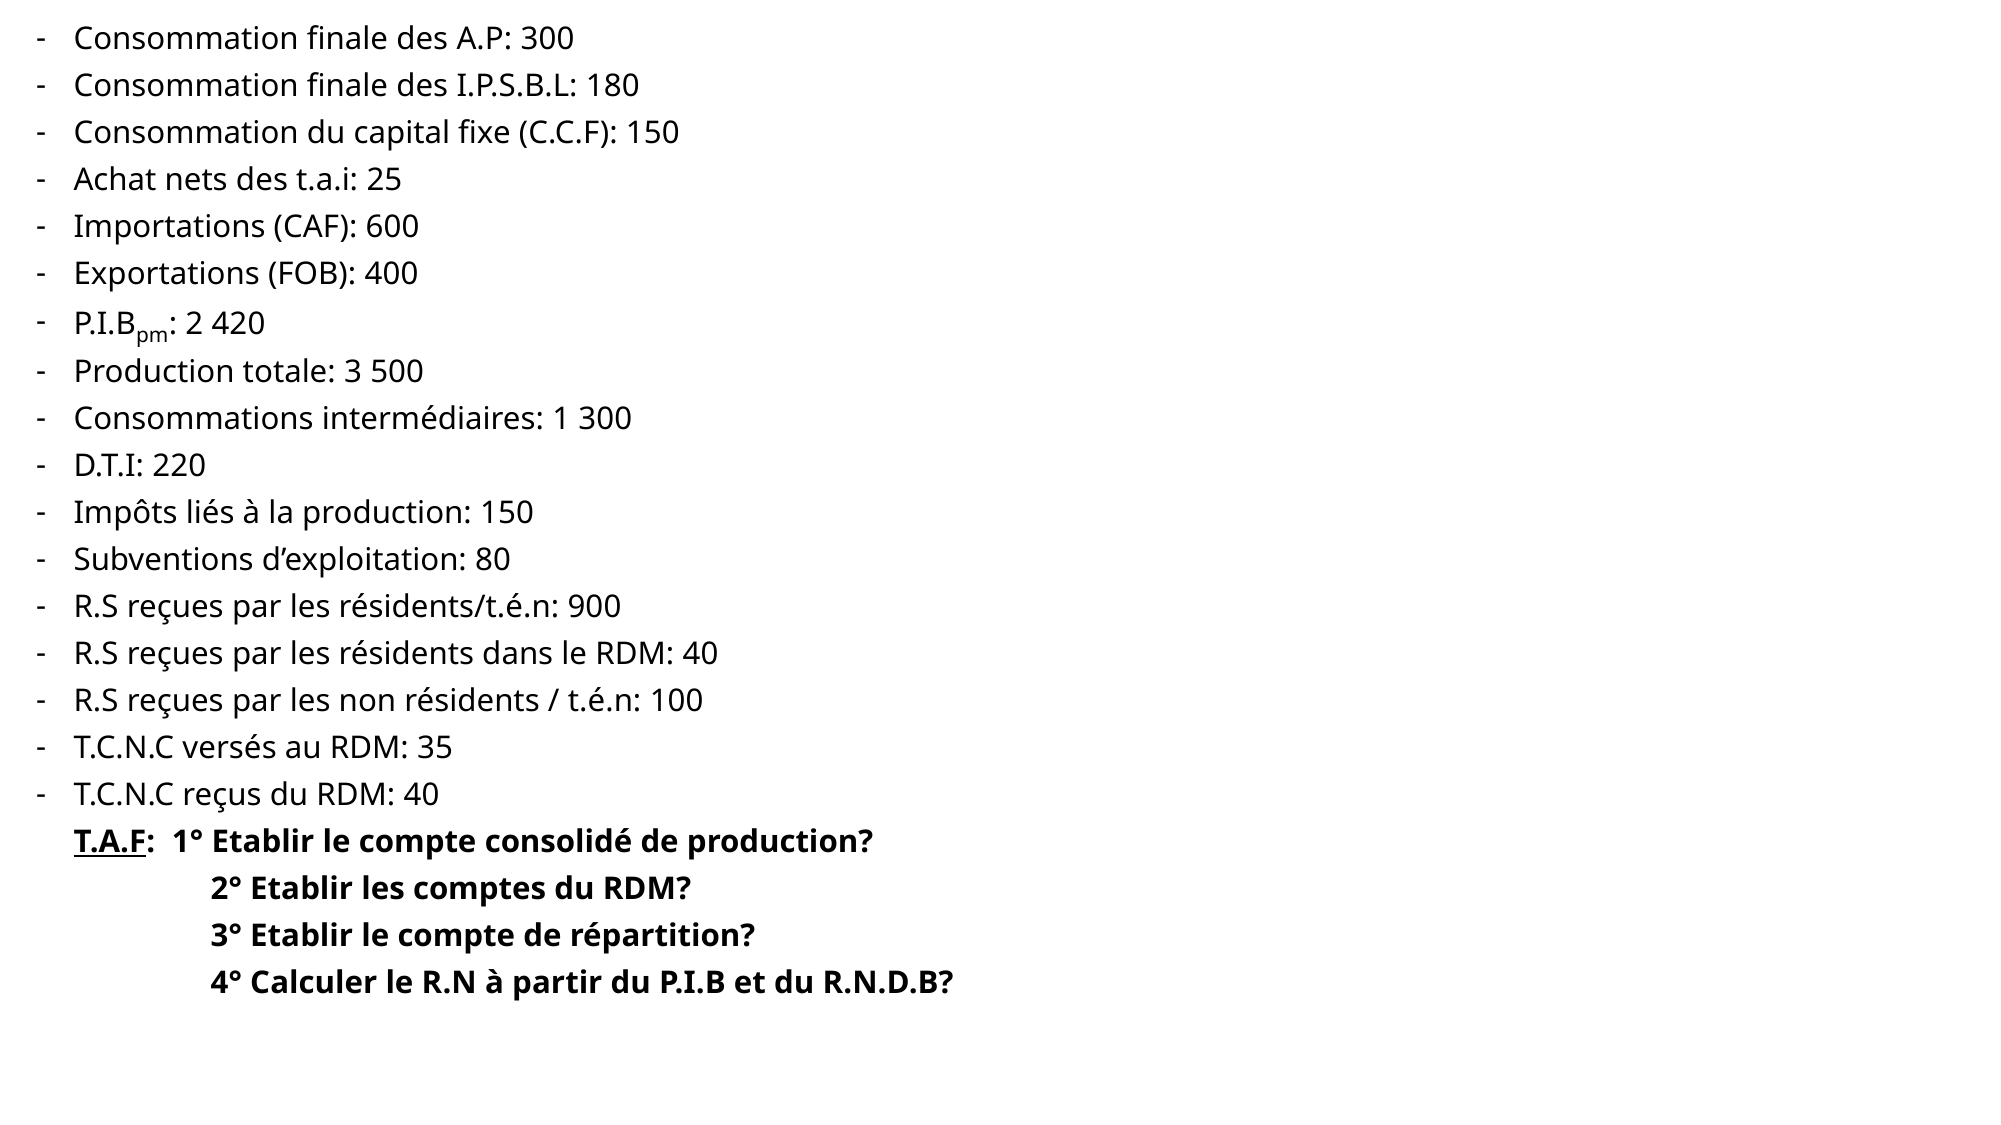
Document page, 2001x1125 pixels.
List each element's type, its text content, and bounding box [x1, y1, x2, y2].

list Consommation finale des A.P: 300 Consommation finale des I.P.S.B.L: 180 Consommation du capital fixe (C.C.F): 150 Achat nets des t.a.i: 25 Importations (CAF): 600 Exportations (FOB): 400 P.I.Bpm: 2 420 Production totale: 3 500 Consommations intermédiaires: 1 300 D.T.I: 220 Impôts liés à la production: 150 Subventions d’exploitation: 80 R.S reçues par les résidents/t.é.n: 900 R.S reçues par les résidents dans le RDM: 40 R.S reçues par les non résidents / t.é.n: 100 T.C.N.C versés au RDM: 35 T.C.N.C reçus du RDM: 40 T.A.F: 1° Etablir le compte consolidé de production? 2° Etablir les comptes du RDM? 3° Etablir le compte de répartition? 4° Calculer le R.N à partir du P.I.B et du R.N.D.B? [20, 20, 1944, 1105]
